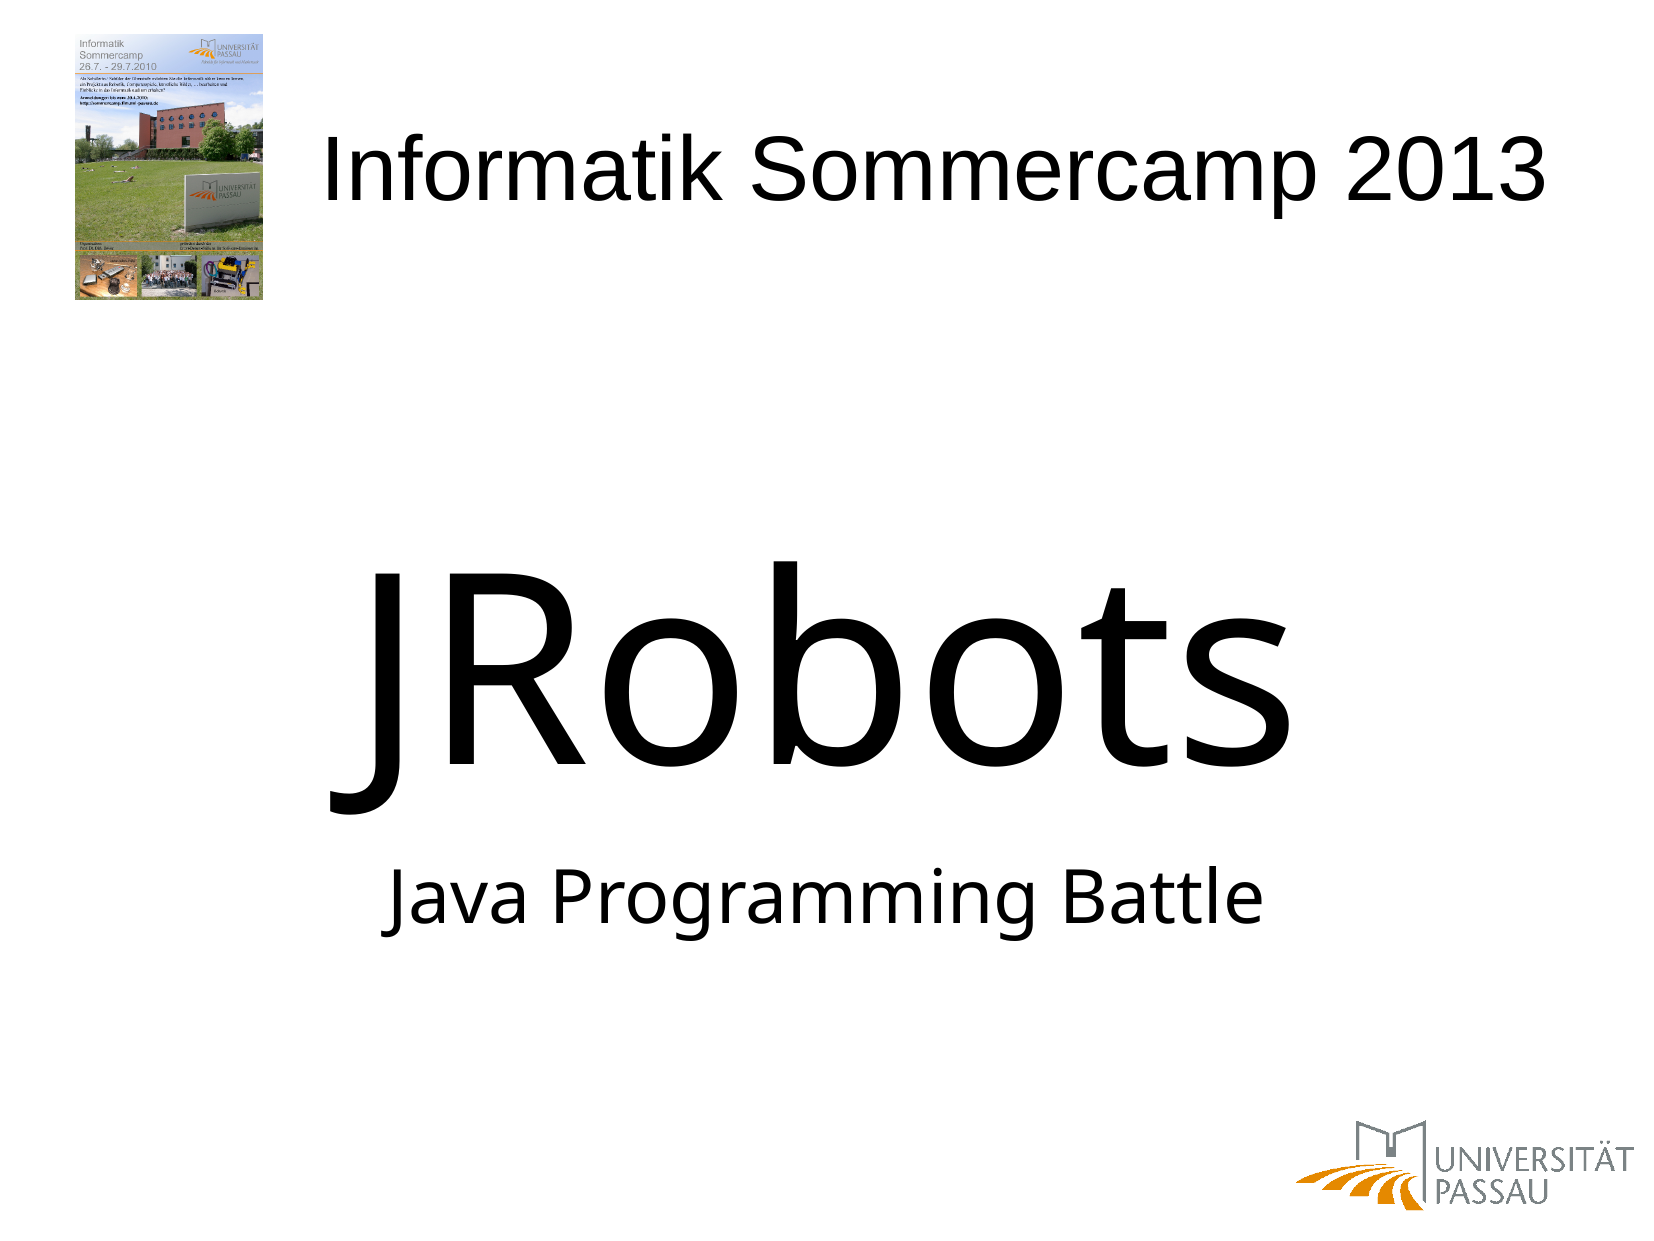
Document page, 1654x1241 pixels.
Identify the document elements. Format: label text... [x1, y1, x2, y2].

picture [75, 34, 263, 300]
picture [1295, 1120, 1634, 1211]
subtitle JRobots Java Programming Battle [82, 303, 1571, 1122]
title Informatik Sommercamp 2013 [300, 37, 1571, 301]
